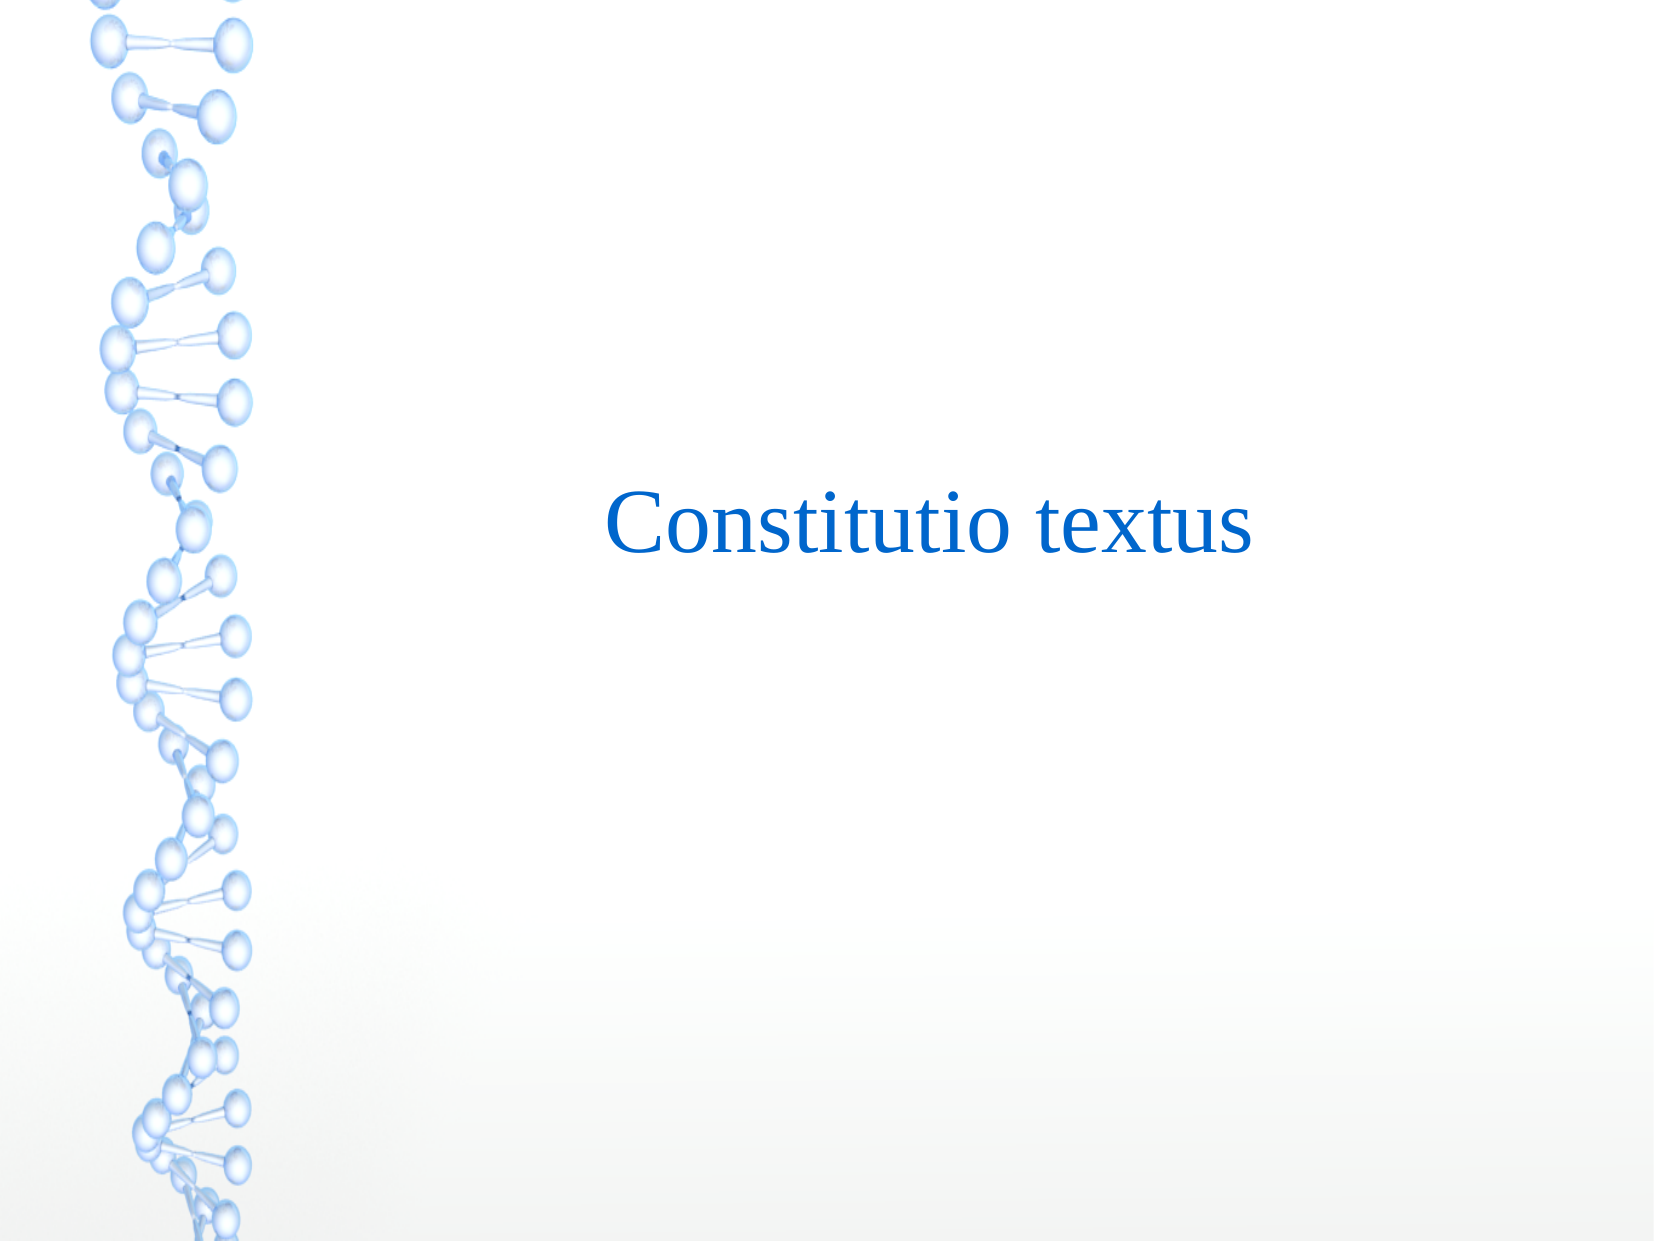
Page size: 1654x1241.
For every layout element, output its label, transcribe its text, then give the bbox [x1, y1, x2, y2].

picture [0, 0, 1654, 1241]
text_box Constitutio textus [265, 47, 1595, 997]
